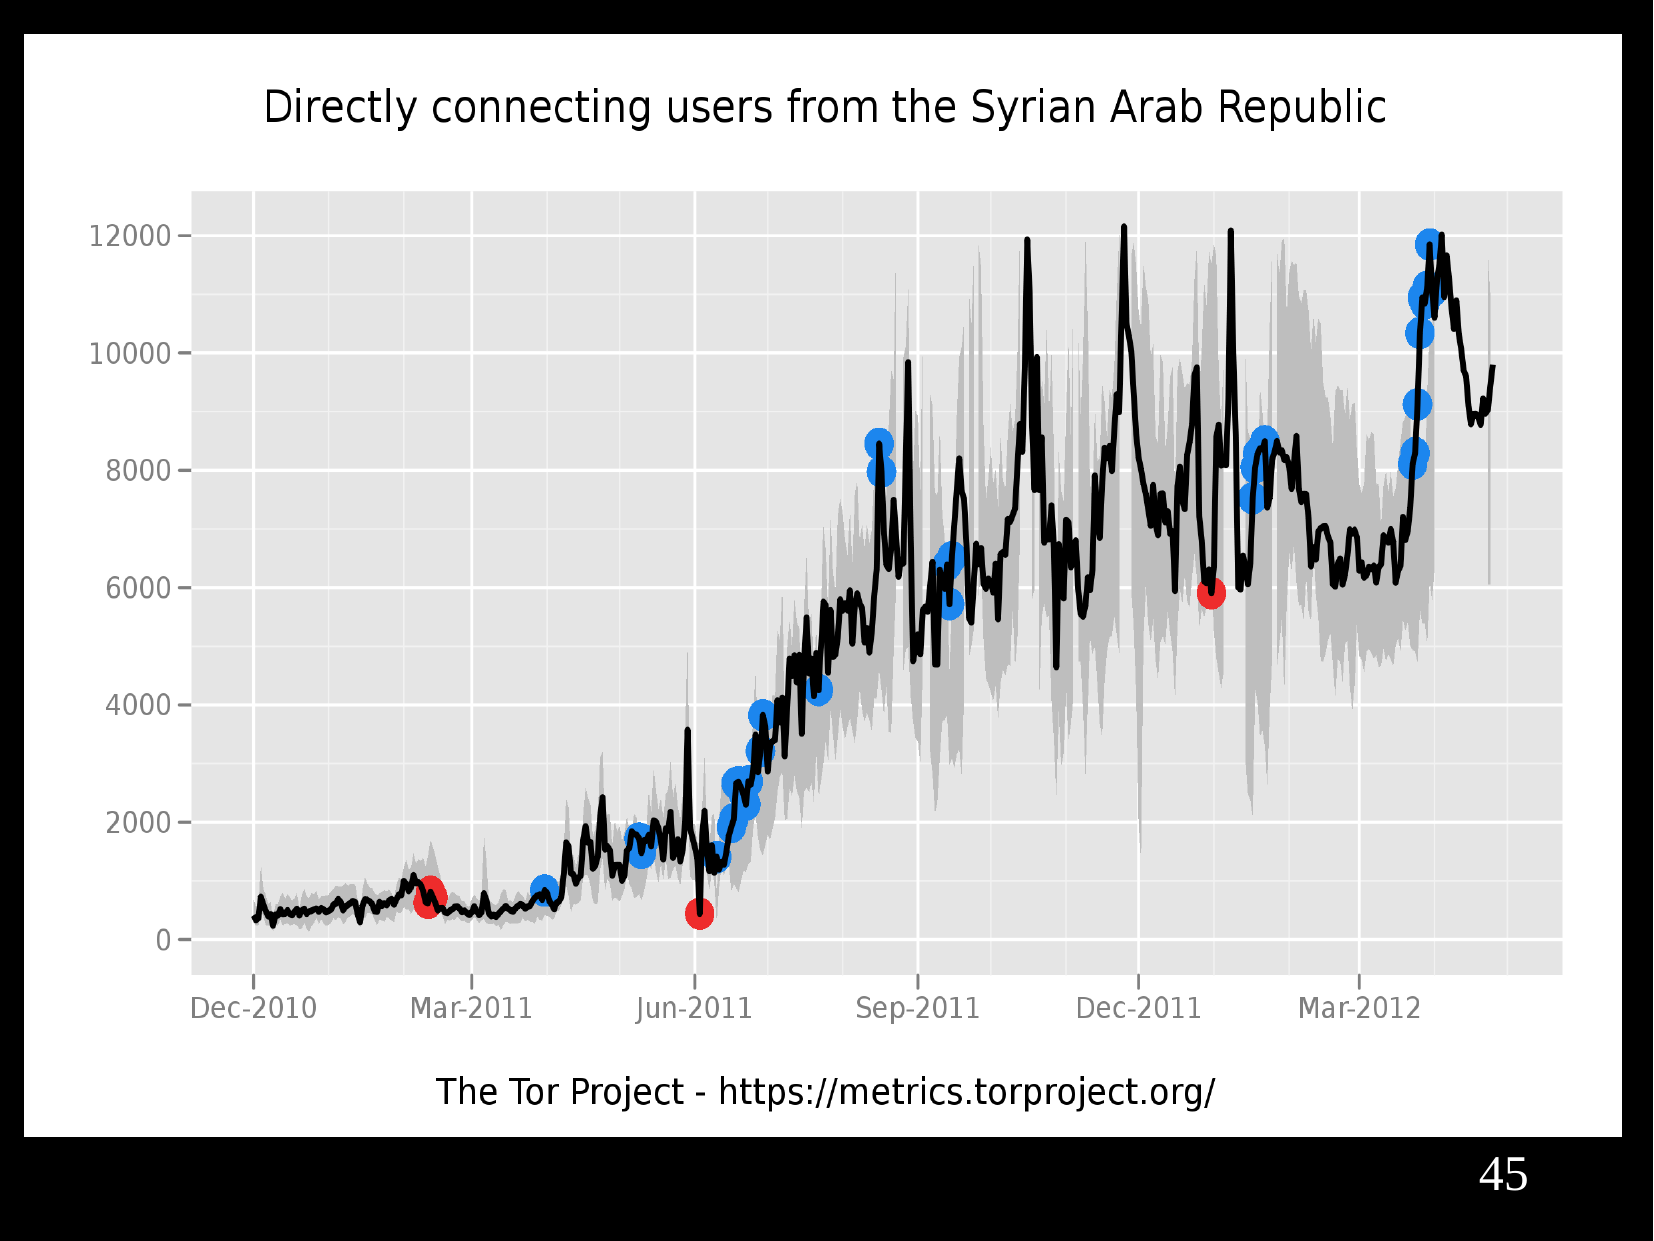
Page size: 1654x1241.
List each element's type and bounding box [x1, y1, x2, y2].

picture [24, 34, 1622, 1137]
